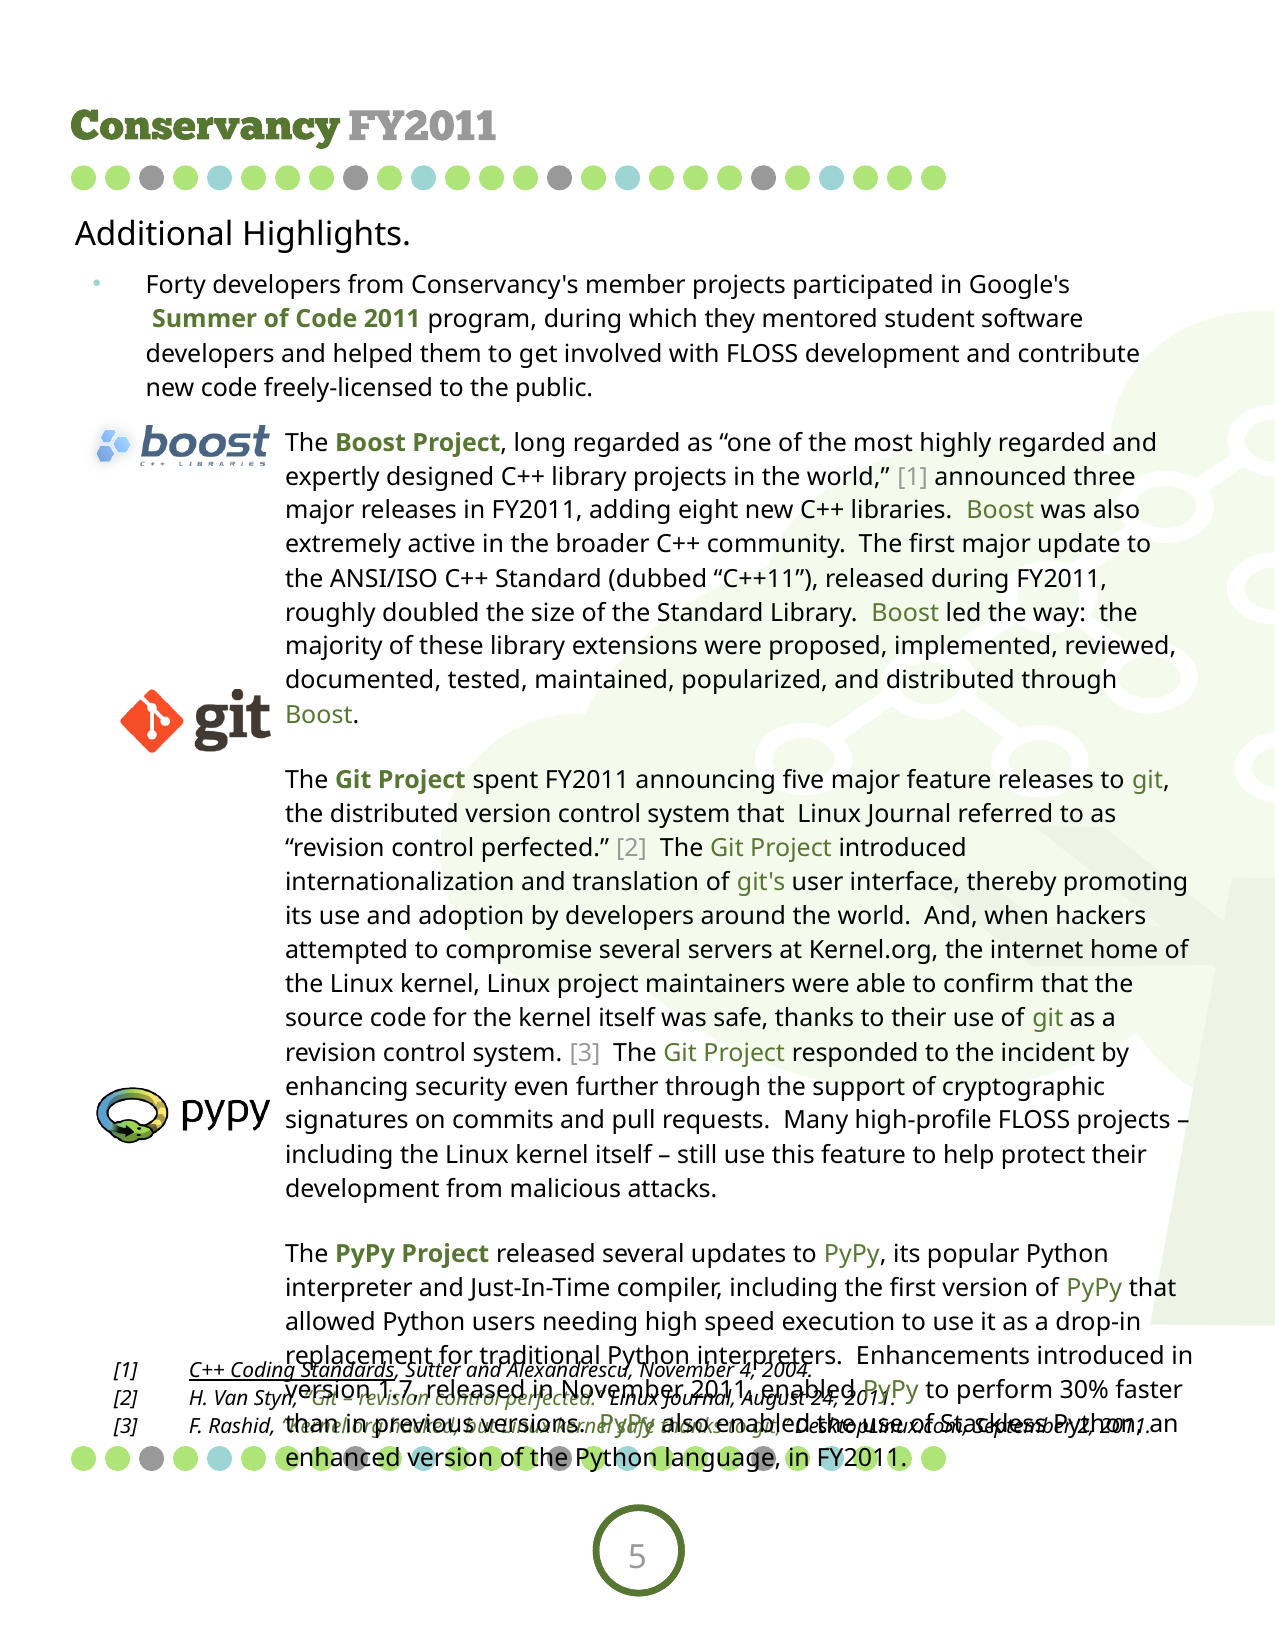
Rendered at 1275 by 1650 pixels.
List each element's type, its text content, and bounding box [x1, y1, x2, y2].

text_box [1] C++ Coding Standards, Sutter and Alexandrescu, November 4, 2004. [2] H. Van Styn, “Git – revision control perfected.” Linux Journal, August 24, 2011. [3] F. Rashid, “Kernel.org hacked, but Linux kernel safe thanks to git,” DesktopLinux.com, September 2, 2011. [99, 1347, 1105, 1440]
picture [120, 689, 271, 754]
list Additional Highlights. Forty developers from Conservancy's member projects participated in Google's Summer of Code 2011 program, during which they mentored student software developers and helped them to get involved with FLOSS development and contribute new code freely-licensed to the public. [74, 210, 1197, 391]
list The Boost Project, long regarded as “one of the most highly regarded and expertly designed C++ library projects in the world,” [1] announced three major releases in FY2011, adding eight new C++ libraries. Boost was also extremely active in the broader C++ community. The first major update to the ANSI/ISO C++ Standard (dubbed “C++11”), released during FY2011, roughly doubled the size of the Standard Library. Boost led the way: the majority of these library extensions were proposed, implemented, reviewed, documented, tested, maintained, popularized, and distributed through Boost. The Git Project spent FY2011 announcing five major feature releases to git, the distributed version control system that Linux Journal referred to as “revision control perfected.” [2] The Git Project introduced internationalization and translation of git's user interface, thereby promoting its use and adoption by developers around the world. And, when hackers attempted to compromise several servers at Kernel.org, the internet home of the Linux kernel, Linux project maintainers were able to confirm that the source code for the kernel itself was safe, thanks to their use of git as a revision control system. [3] The Git Project responded to the incident by enhancing security even further through the support of cryptographic signatures on commits and pull requests. Many high-profile FLOSS projects – including the Linux kernel itself – still use this feature to help protect their development from malicious attacks. The PyPy Project released several updates to PyPy, its popular Python interpreter and Just-In-Time compiler, including the first version of PyPy that allowed Python users needing high speed execution to use it as a drop-in replacement for traditional Python interpreters. Enhancements introduced in version 1.7, released in November 2011, enabled PyPy to perform 30% faster than in previous versions. PyPy also enabled the use of Stackless Python, an enhanced version of the Python language, in FY2011. [285, 378, 1197, 1414]
picture [80, 413, 285, 477]
picture [92, 1083, 274, 1147]
